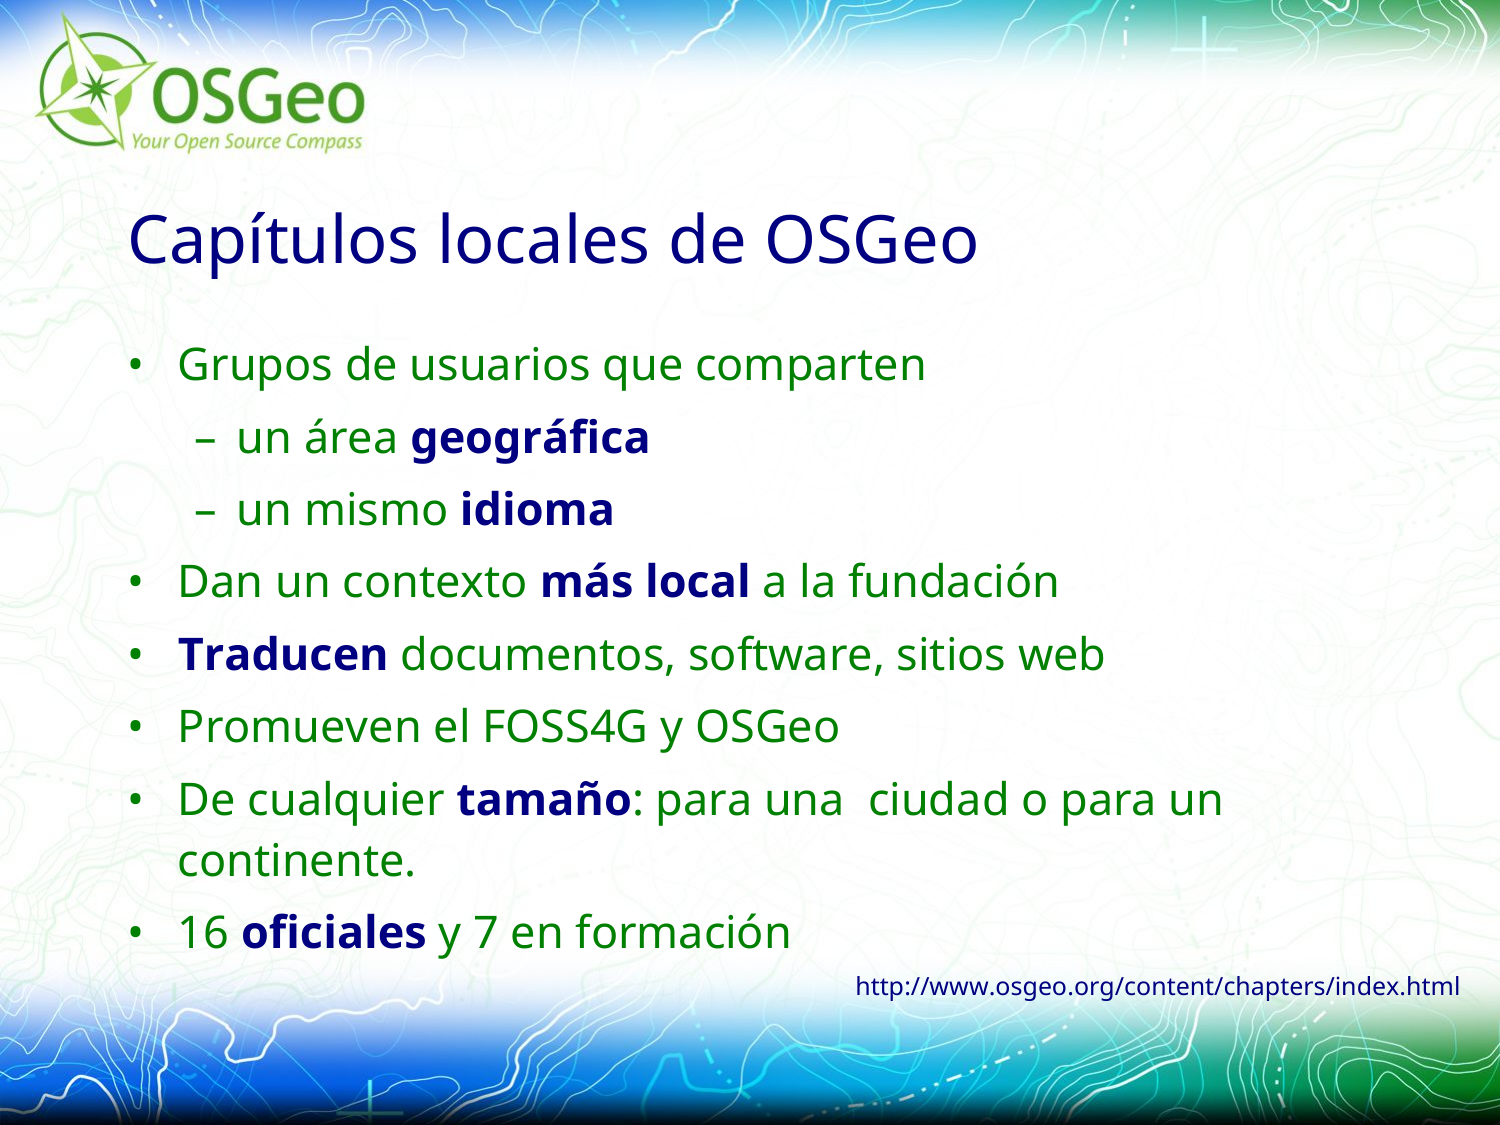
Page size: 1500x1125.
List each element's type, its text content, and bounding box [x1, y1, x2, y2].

title Capítulos locales de OSGeo [112, 179, 1388, 296]
list Grupos de usuarios que comparten un área geográfica un mismo idioma Dan un contexto más local a la fundación Traducen documentos, software, sitios web Promueven el FOSS4G y OSGeo De cualquier tamaño: para una ciudad o para un continente. 16 oficiales y 7 en formación [112, 324, 1388, 975]
picture [0, 0, 1500, 1125]
text_box http://www.osgeo.org/content/chapters/index.html [797, 962, 1477, 1022]
